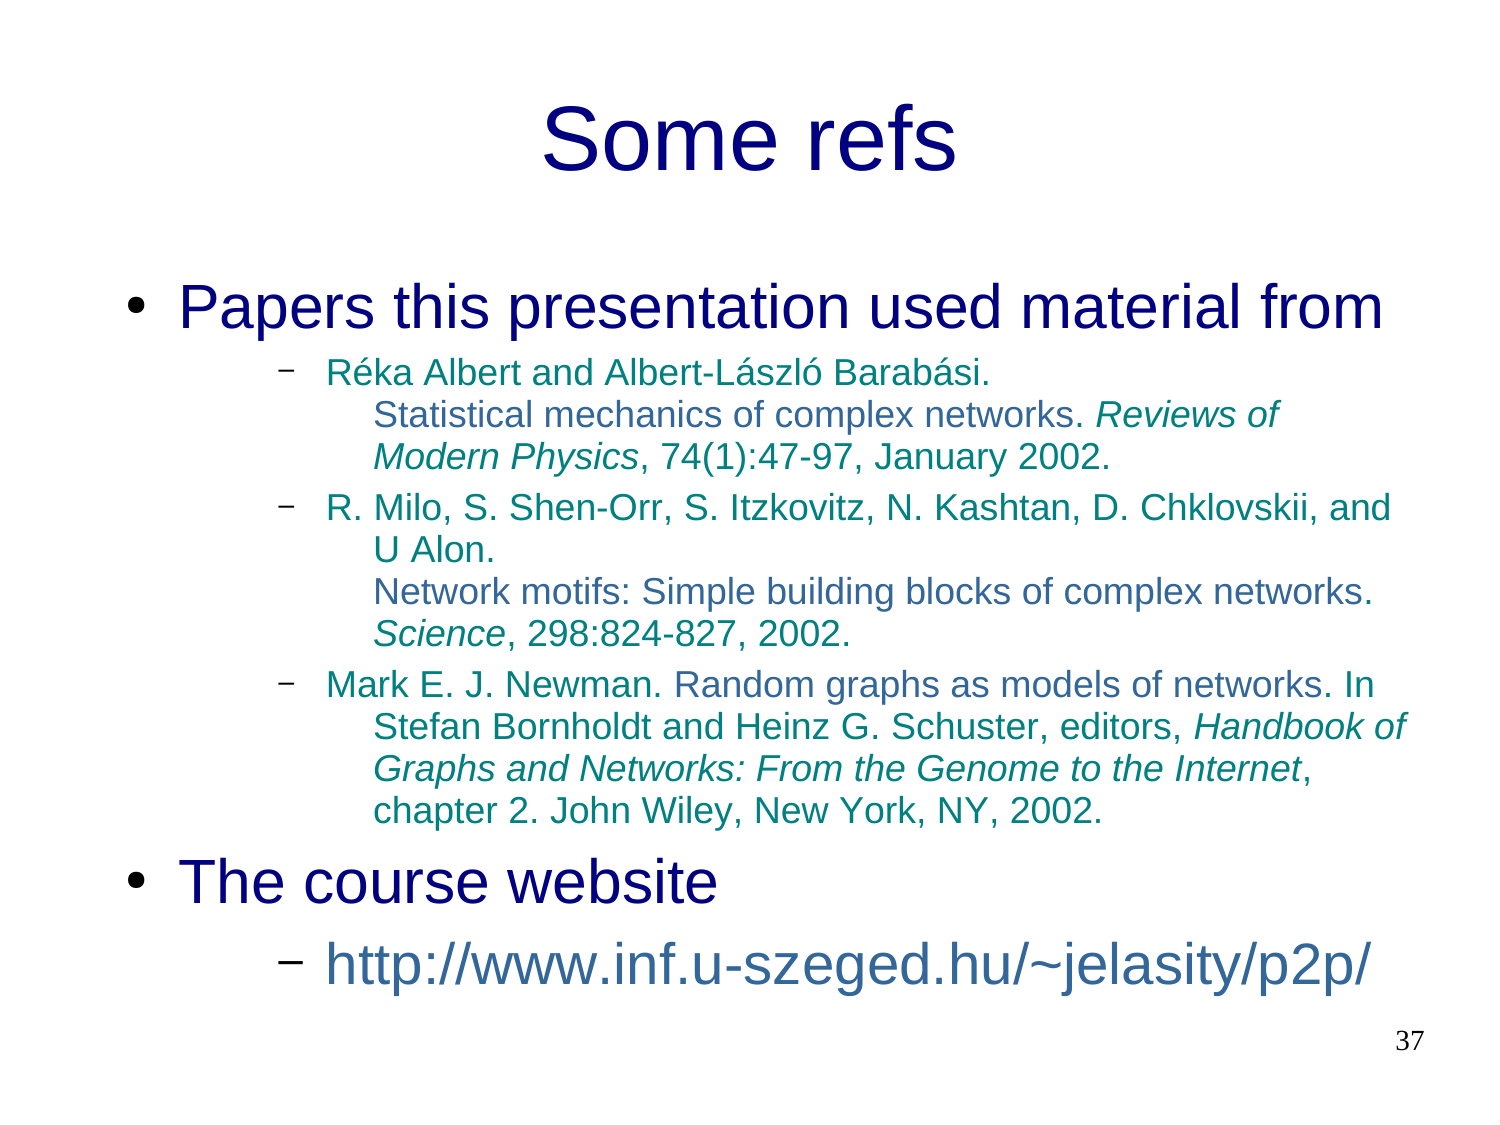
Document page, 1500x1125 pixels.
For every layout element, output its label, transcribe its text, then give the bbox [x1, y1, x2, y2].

title Some refs [74, 44, 1425, 233]
list Papers this presentation used material from Réka Albert and Albert-László Barabási. Statistical mechanics of complex networks. Reviews of Modern Physics, 74(1):47-97, January 2002. R. Milo, S. Shen-Orr, S. Itzkovitz, N. Kashtan, D. Chklovskii, and U Alon. Network motifs: Simple building blocks of complex networks. Science, 298:824-827, 2002. Mark E. J. Newman. Random graphs as models of networks. In Stefan Bornholdt and Heinz G. Schuster, editors, Handbook of Graphs and Networks: From the Genome to the Internet, chapter 2. John Wiley, New York, NY, 2002. The course website http://www.inf.u-szeged.hu/~jelasity/p2p/ [74, 255, 1425, 1014]
